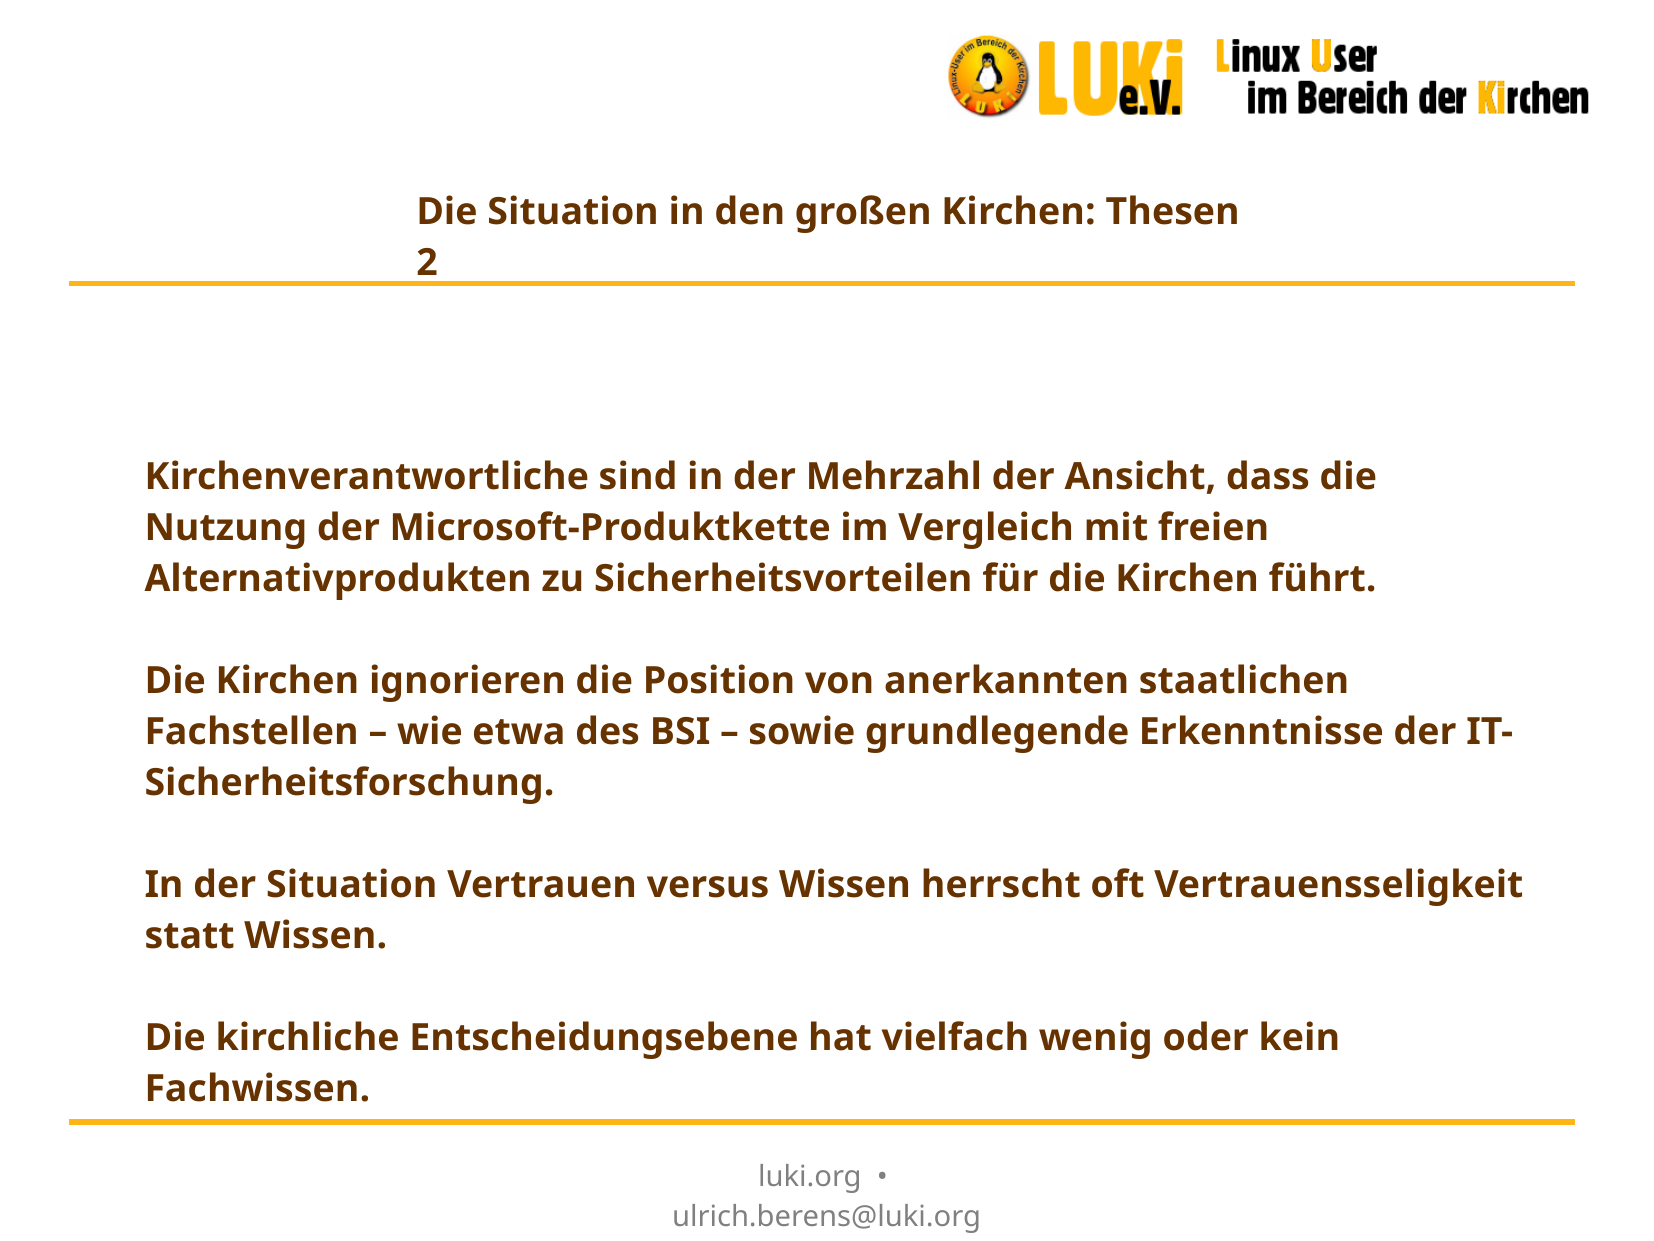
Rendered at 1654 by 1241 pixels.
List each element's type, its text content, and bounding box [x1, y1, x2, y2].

text_box Kirchenverantwortliche sind in der Mehrzahl der Ansicht, dass die Nutzung der Microsoft-Produktkette im Vergleich mit freien Alternativprodukten zu Sicherheitsvorteilen für die Kirchen führt. Die Kirchen ignorieren die Position von anerkannten staatlichen Fachstellen – wie etwa des BSI – sowie grundlegende Erkenntnisse der IT-Sicherheitsforschung. In der Situation Vertrauen versus Wissen herrscht oft Vertrauensseligkeit statt Wissen. Die kirchliche Entscheidungsebene hat vielfach wenig oder kein Fachwissen. [129, 441, 1565, 985]
text_box Die Situation in den großen Kirchen: Thesen 2 [401, 177, 1270, 237]
text_box luki.org • ulrich.berens@luki.org [590, 1144, 1063, 1201]
picture [944, 29, 1595, 126]
